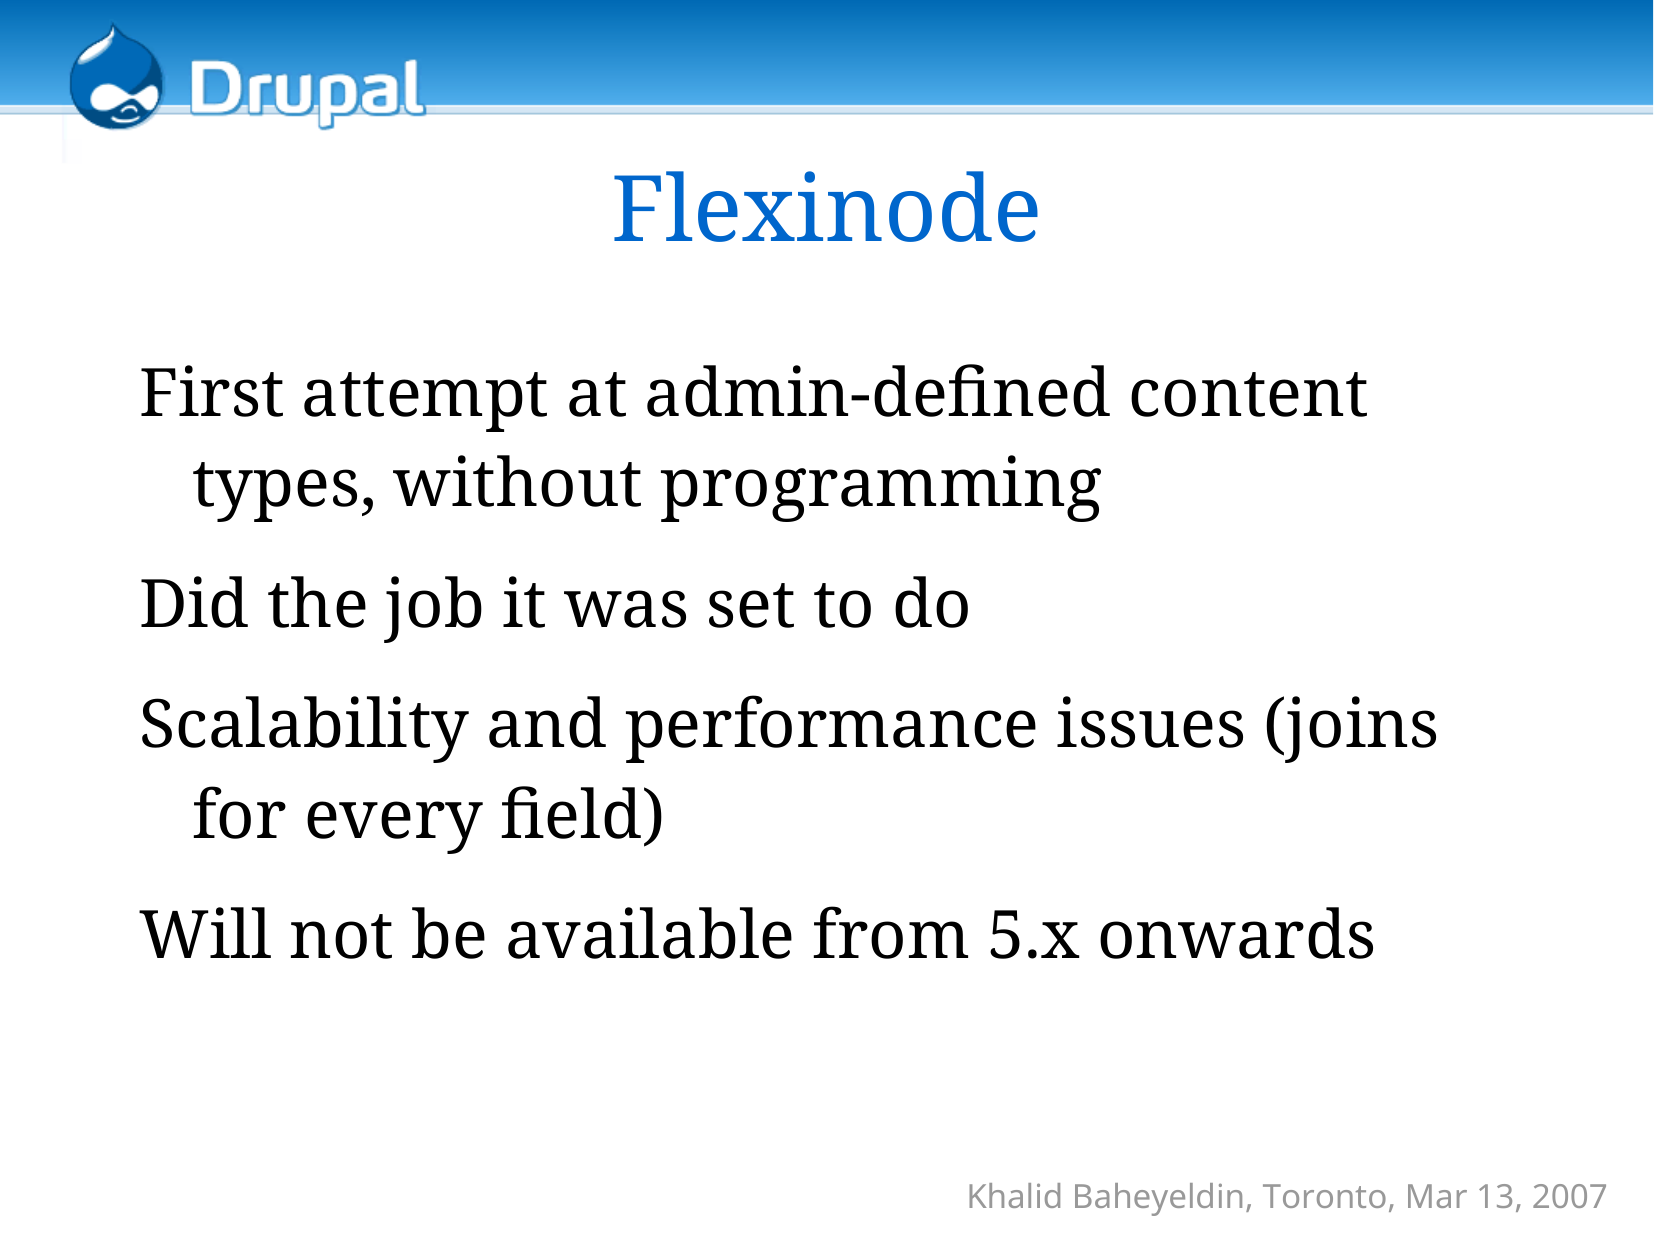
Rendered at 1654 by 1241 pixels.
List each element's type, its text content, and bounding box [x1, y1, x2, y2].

title Flexinode [121, 102, 1533, 311]
list First attempt at admin-defined content types, without programming Did the job it was set to do Scalability and performance issues (joins for every field) Will not be available from 5.x onwards [121, 344, 1533, 1127]
picture [0, 0, 1654, 1241]
